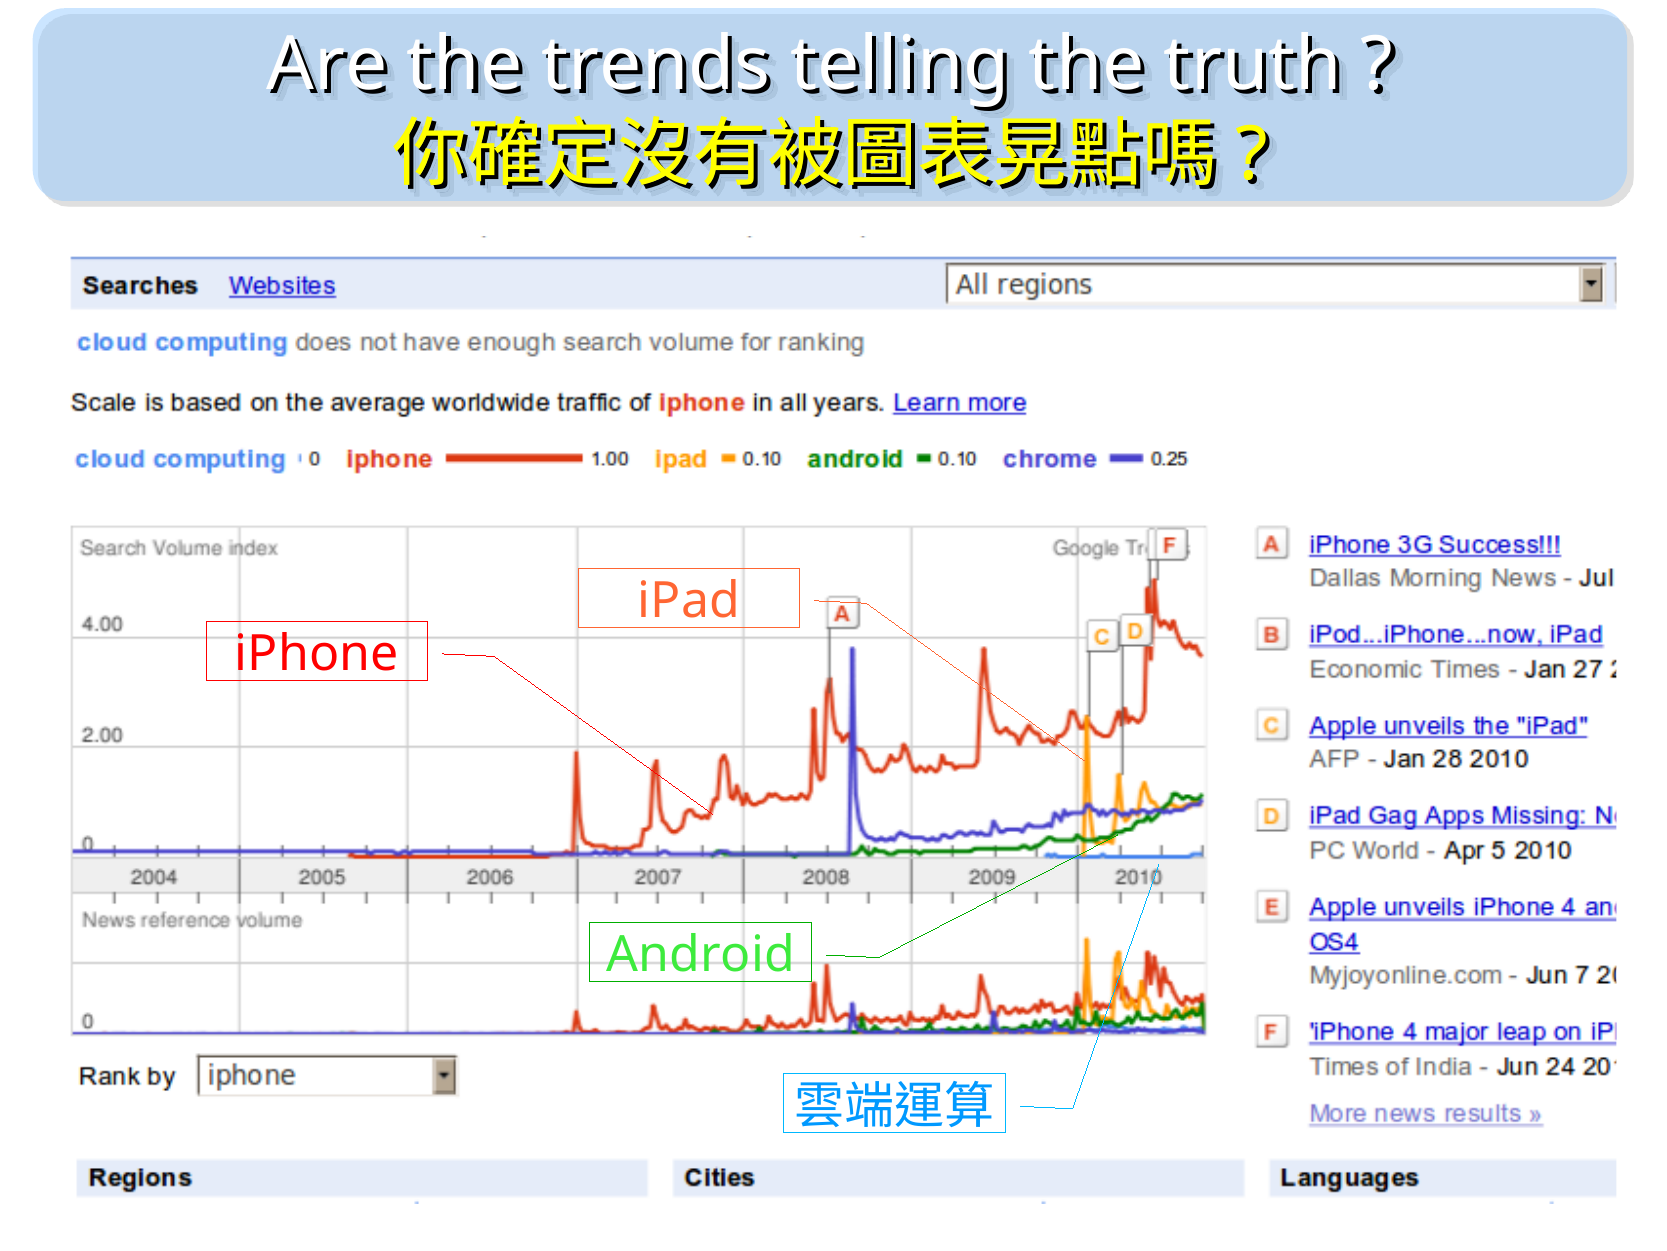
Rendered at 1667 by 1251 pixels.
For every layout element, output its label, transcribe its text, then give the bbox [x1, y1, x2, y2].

text_box Android [590, 922, 811, 981]
text_box iPhone [206, 621, 428, 680]
picture [42, 236, 1617, 1204]
text_box iPad [578, 568, 800, 627]
text_box 雲端運算 [784, 1074, 1005, 1133]
text_box Are the trends telling the truth ? 你確定沒有被圖表晃點嗎? [32, 8, 1628, 201]
